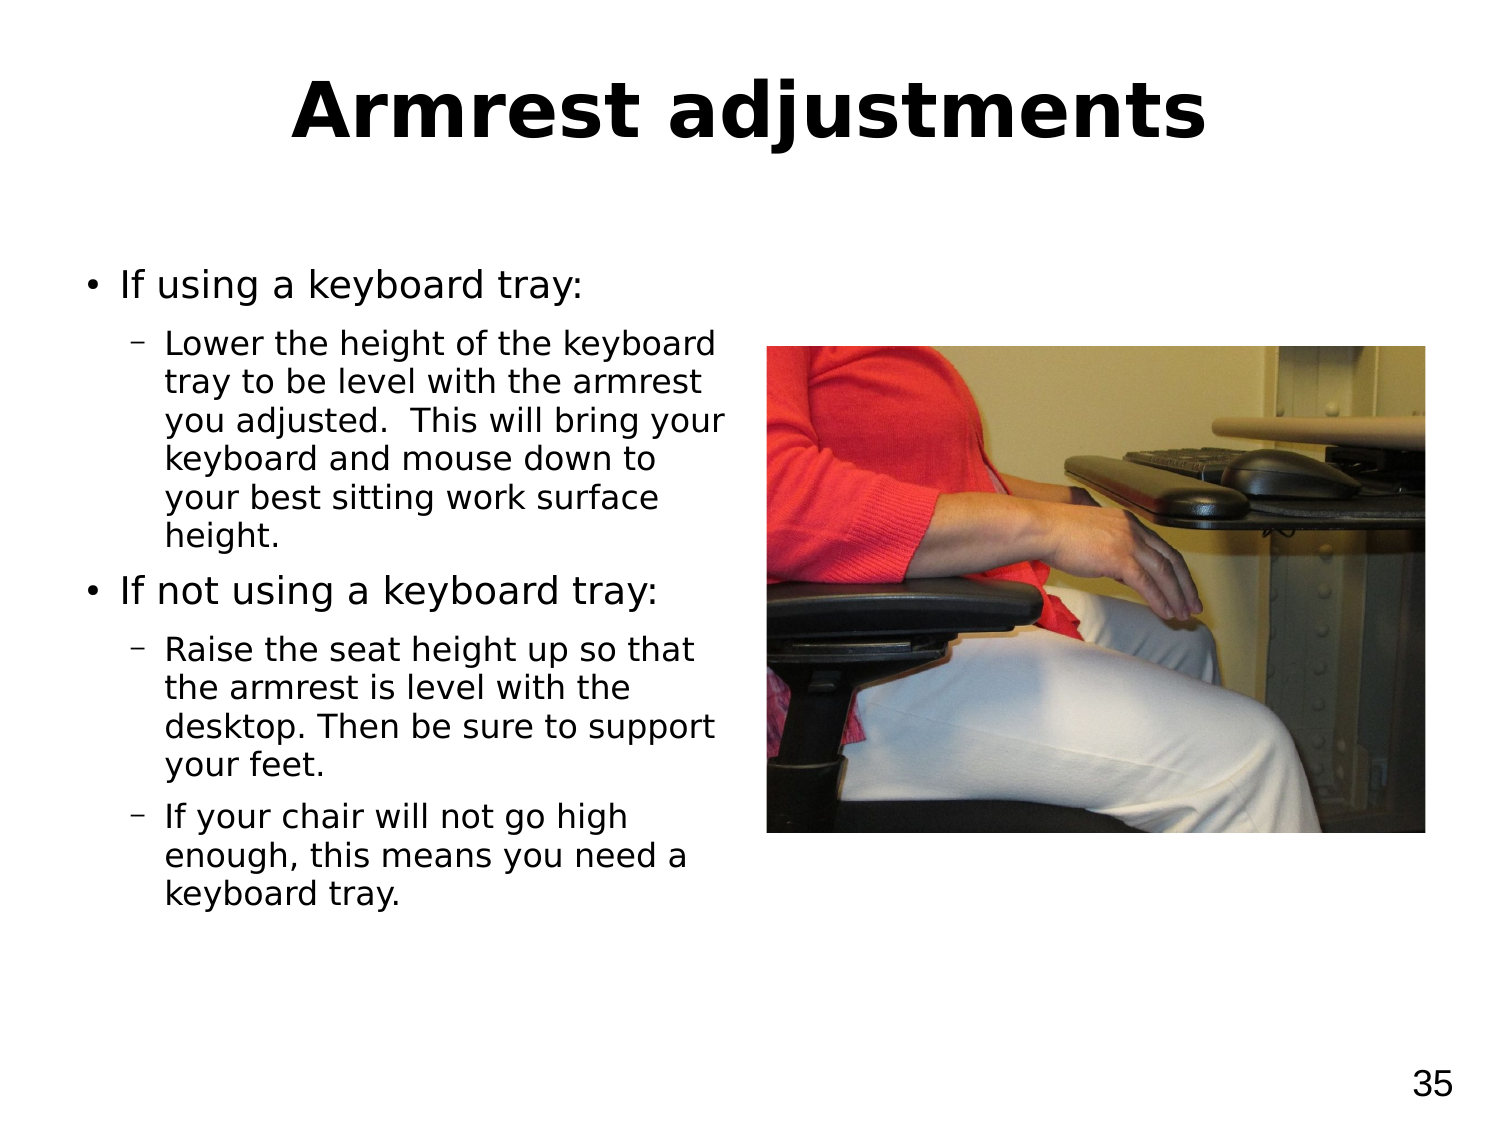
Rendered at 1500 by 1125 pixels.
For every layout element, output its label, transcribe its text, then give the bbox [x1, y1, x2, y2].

title Armrest adjustments [75, 44, 1425, 177]
picture [766, 346, 1426, 833]
list If using a keyboard tray: Lower the height of the keyboard tray to be level with the armrest you adjusted. This will bring your keyboard and mouse down to your best sitting work surface height. If not using a keyboard tray: Raise the seat height up so that the armrest is level with the desktop. Then be sure to support your feet. If your chair will not go high enough, this means you need a keyboard tray. [75, 263, 734, 916]
